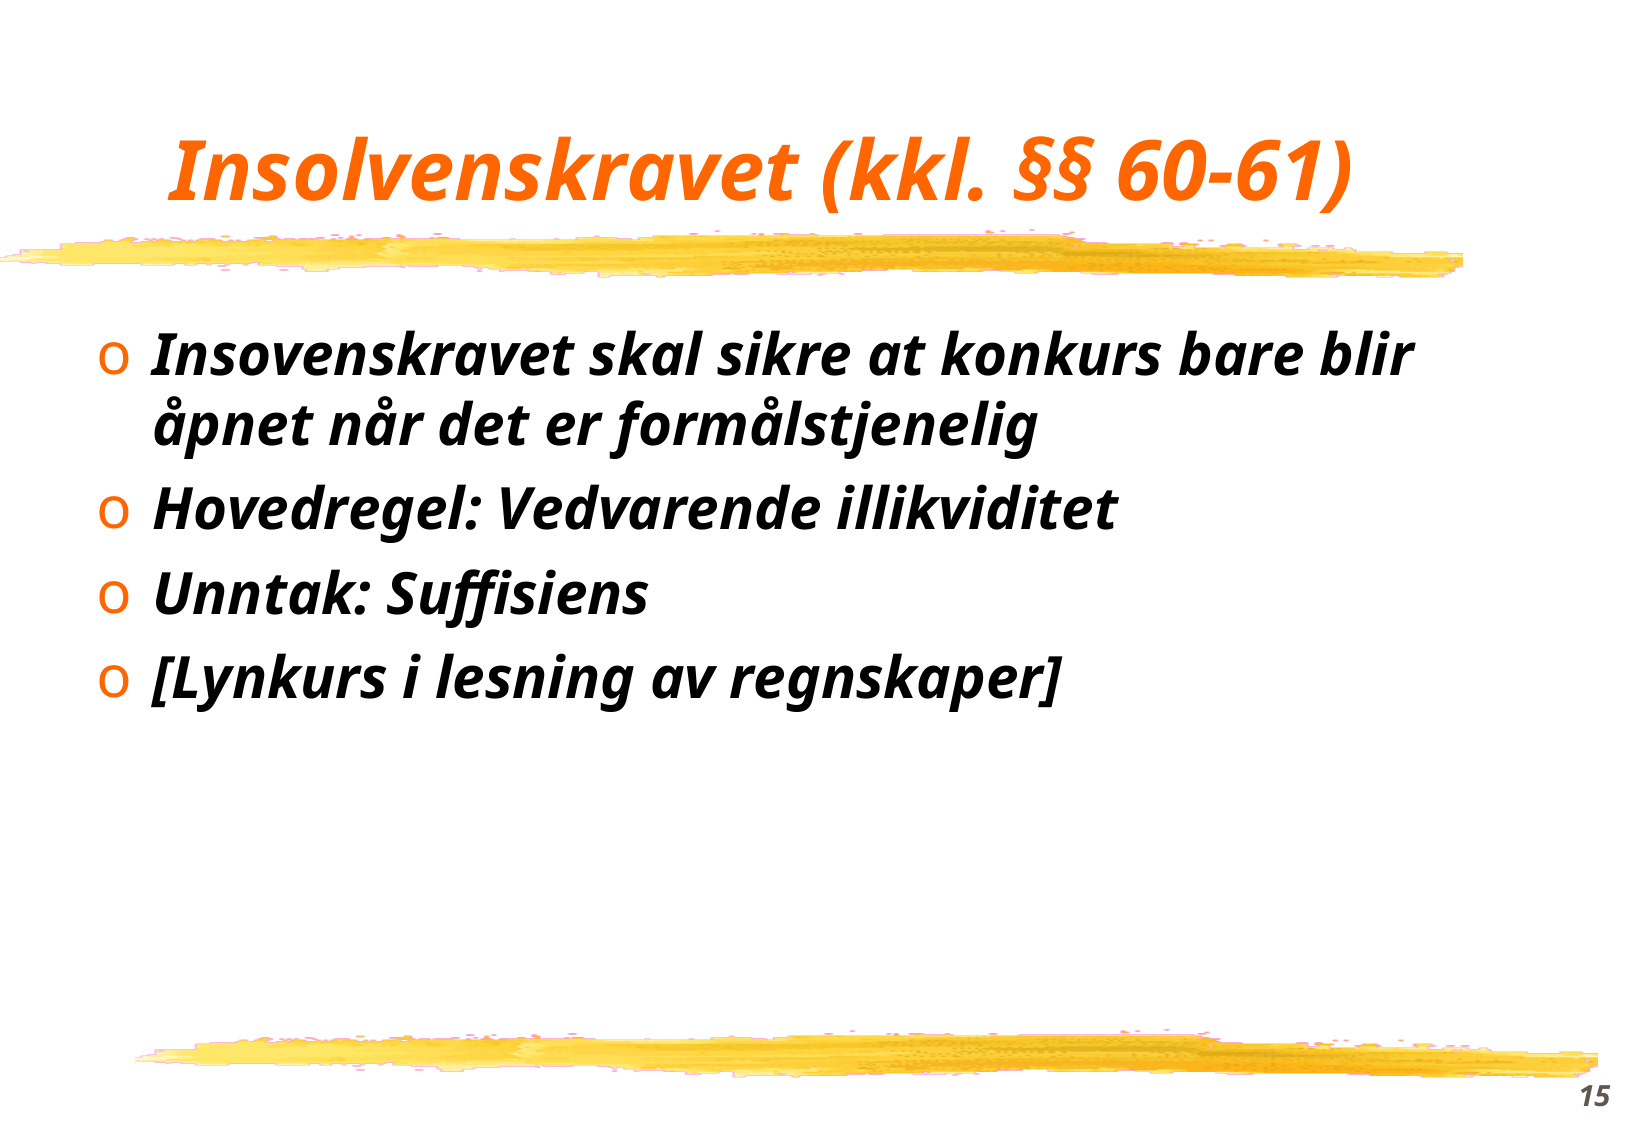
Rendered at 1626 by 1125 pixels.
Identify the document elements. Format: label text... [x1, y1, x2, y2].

title Insolvenskravet (kkl. §§ 60-61) [72, 37, 1454, 225]
picture [0, 224, 1463, 288]
text_box <number> [1516, 1050, 1626, 1125]
list Insovenskravet skal sikre at konkurs bare blir åpnet når det er formålstjenelig Hovedregel: Vedvarende illikviditet Unntak: Suffisiens [Lynkurs i lesning av regnskaper] [81, 309, 1451, 1001]
picture [135, 1024, 1598, 1088]
